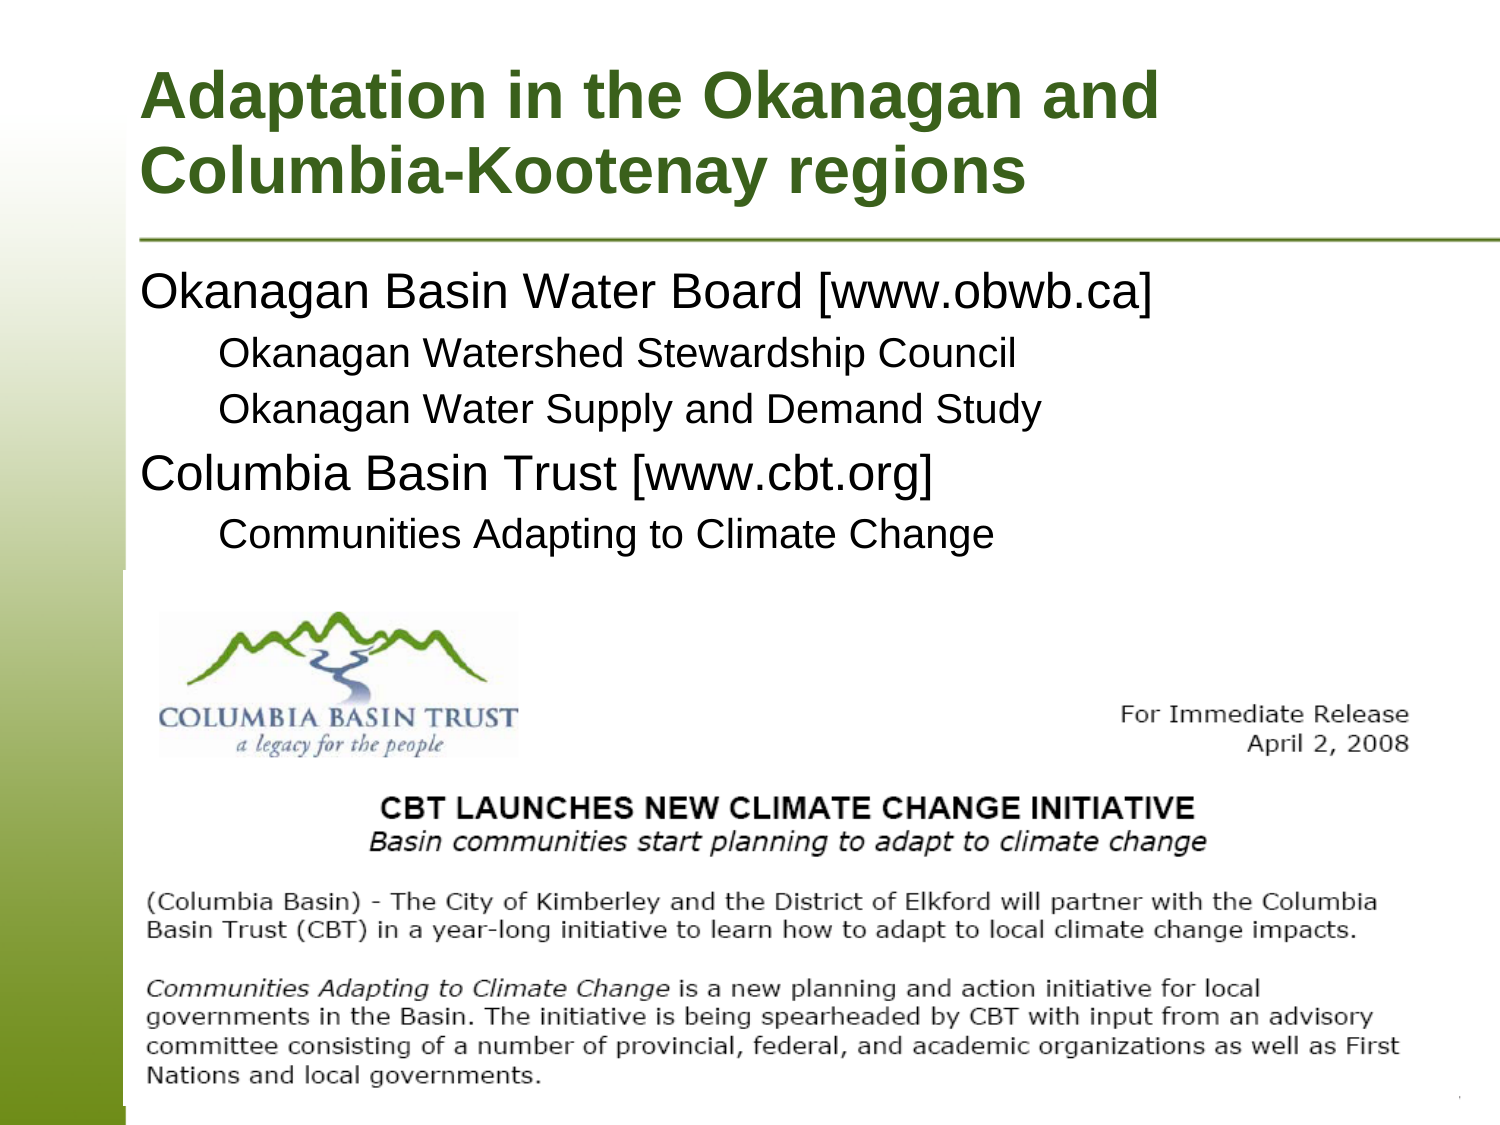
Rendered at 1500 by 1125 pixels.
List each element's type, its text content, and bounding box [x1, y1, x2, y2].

picture [0, 0, 1500, 1125]
list Okanagan Basin Water Board [www.obwb.ca] Okanagan Watershed Stewardship Council Okanagan Water Supply and Demand Study Columbia Basin Trust [www.cbt.org] Communities Adapting to Climate Change [125, 255, 1463, 1024]
title Adaptation in the Okanagan and Columbia-Kootenay regions [125, 44, 1463, 221]
